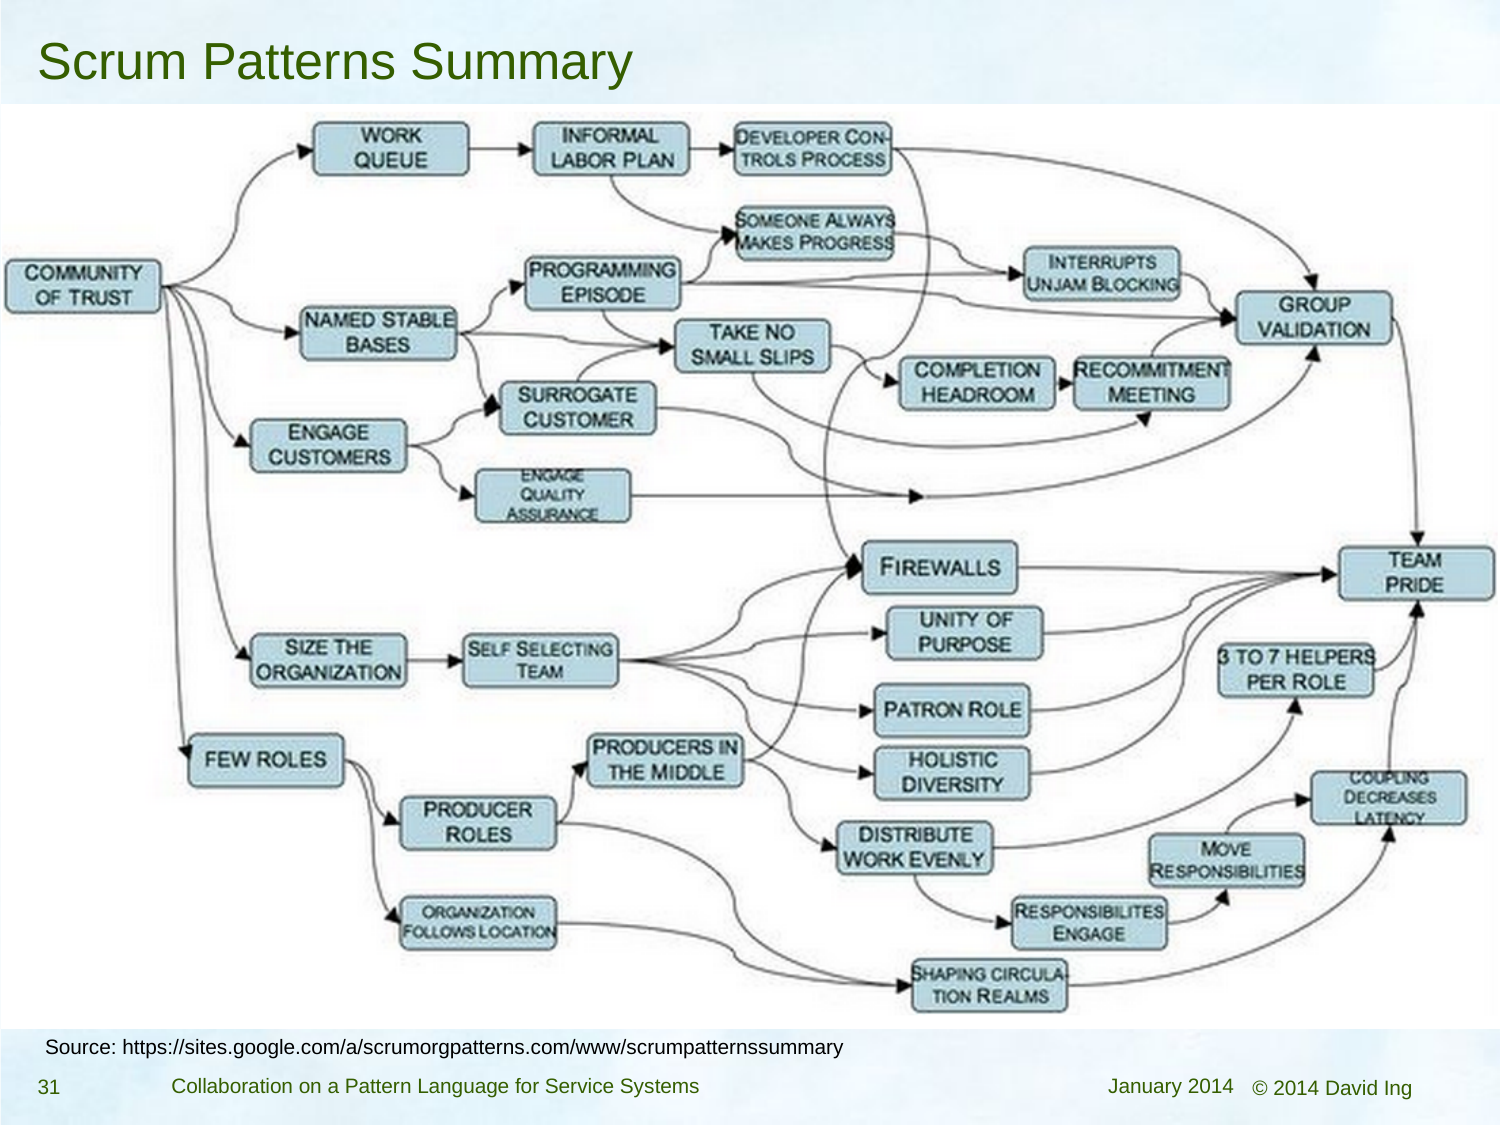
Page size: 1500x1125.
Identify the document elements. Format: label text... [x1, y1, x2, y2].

text_box Source: https://sites.google.com/a/scrumorgpatterns.com/www/scrumpatternssummary [30, 1029, 1426, 1088]
title Scrum Patterns Summary [37, 37, 1463, 104]
picture [0, 0, 1500, 1125]
